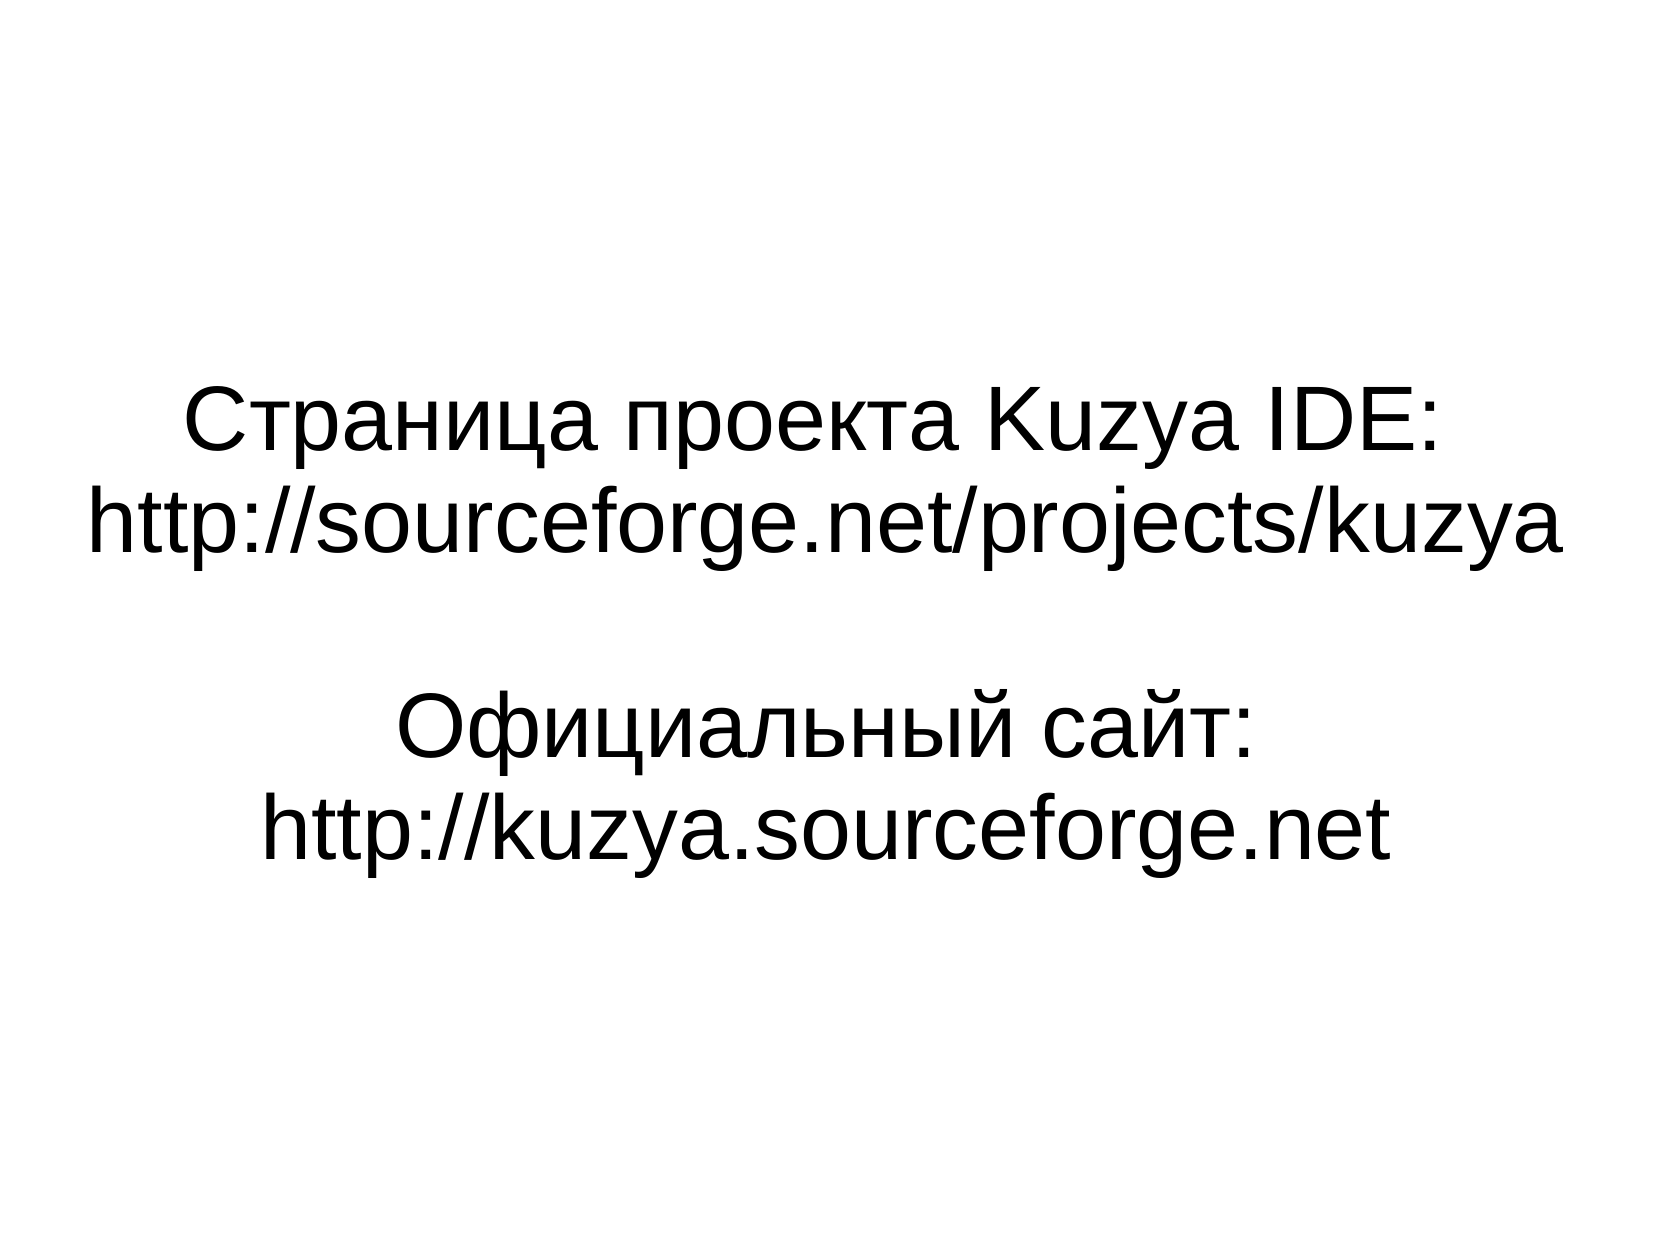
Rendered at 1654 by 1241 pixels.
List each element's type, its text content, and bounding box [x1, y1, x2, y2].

title Страница проекта Kuzya IDE: http://sourceforge.net/projects/kuzya Официальный сайт: http://kuzya.sourceforge.net [29, 59, 1624, 1184]
